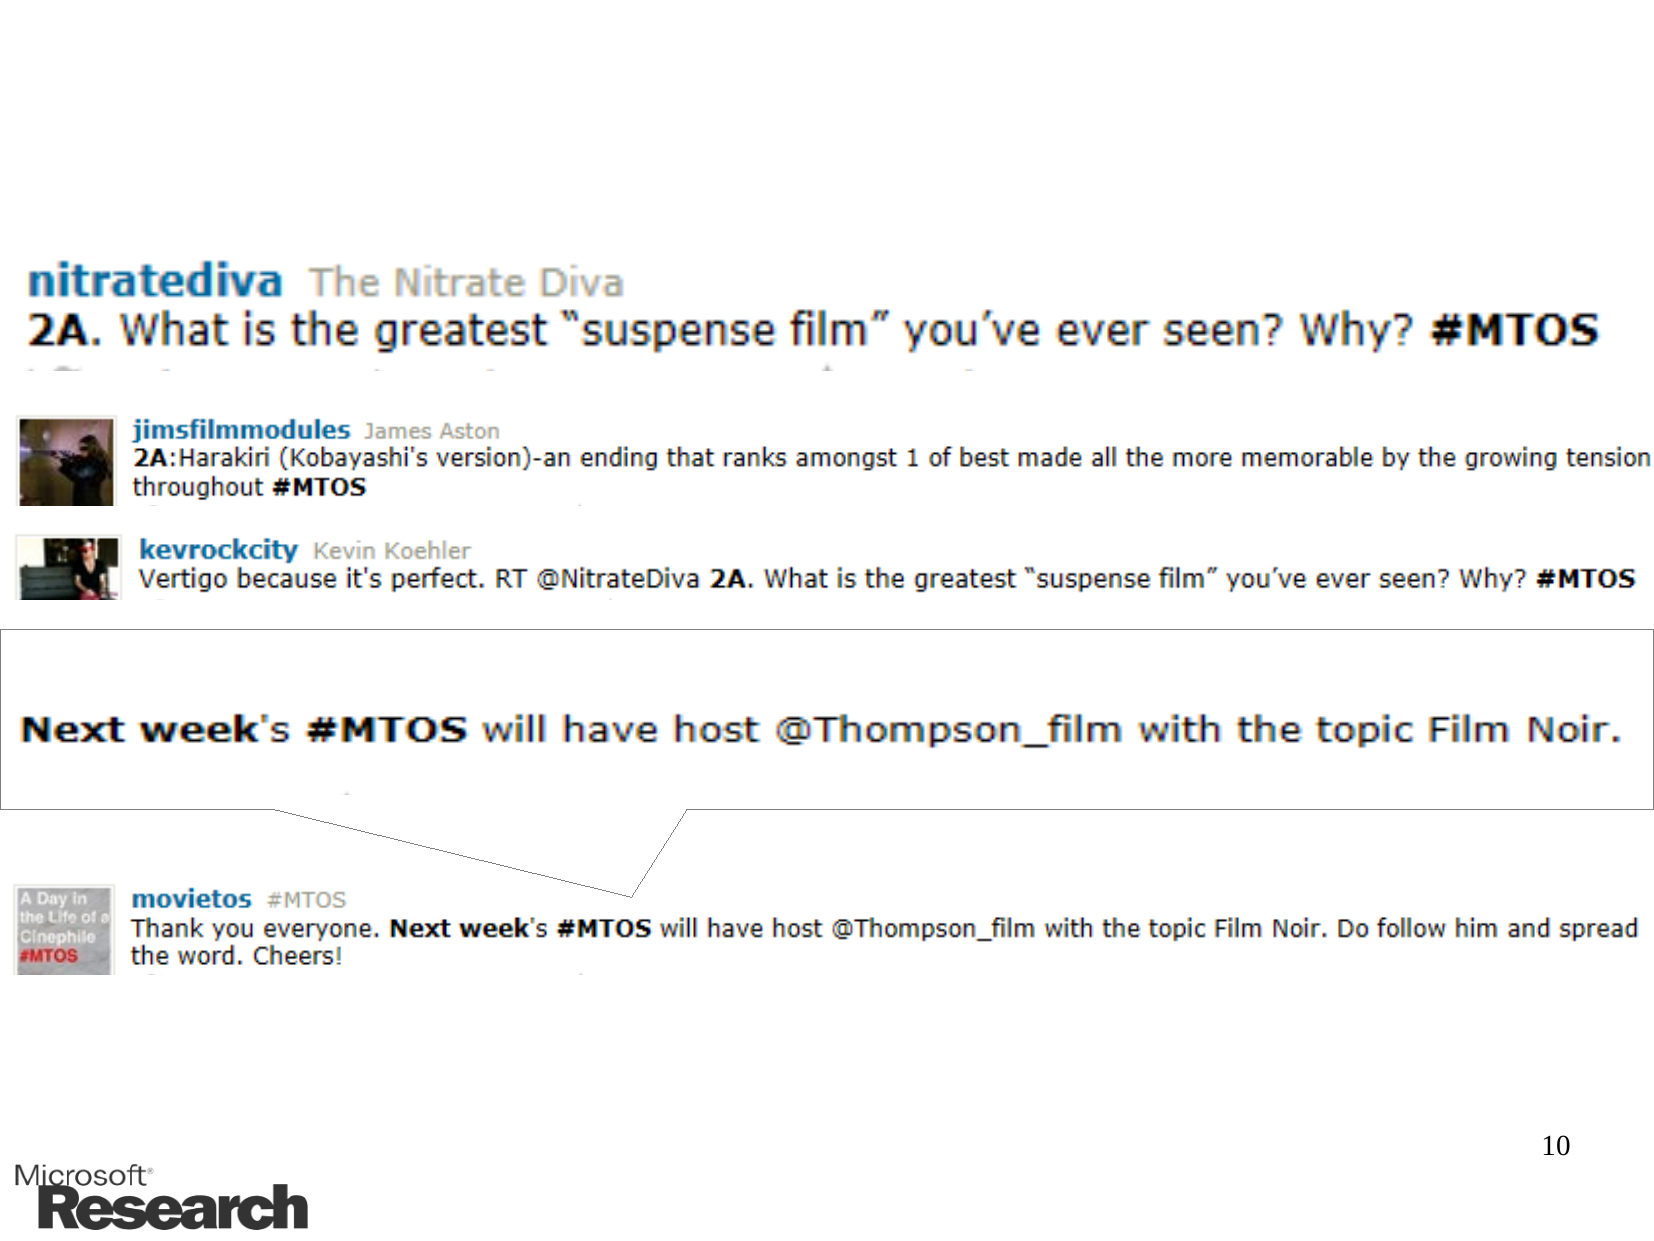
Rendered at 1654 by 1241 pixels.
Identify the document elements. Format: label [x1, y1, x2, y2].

picture [0, 394, 1654, 600]
picture [0, 224, 1654, 371]
picture [5, 1148, 322, 1241]
picture [0, 865, 1654, 975]
picture [15, 641, 1636, 795]
